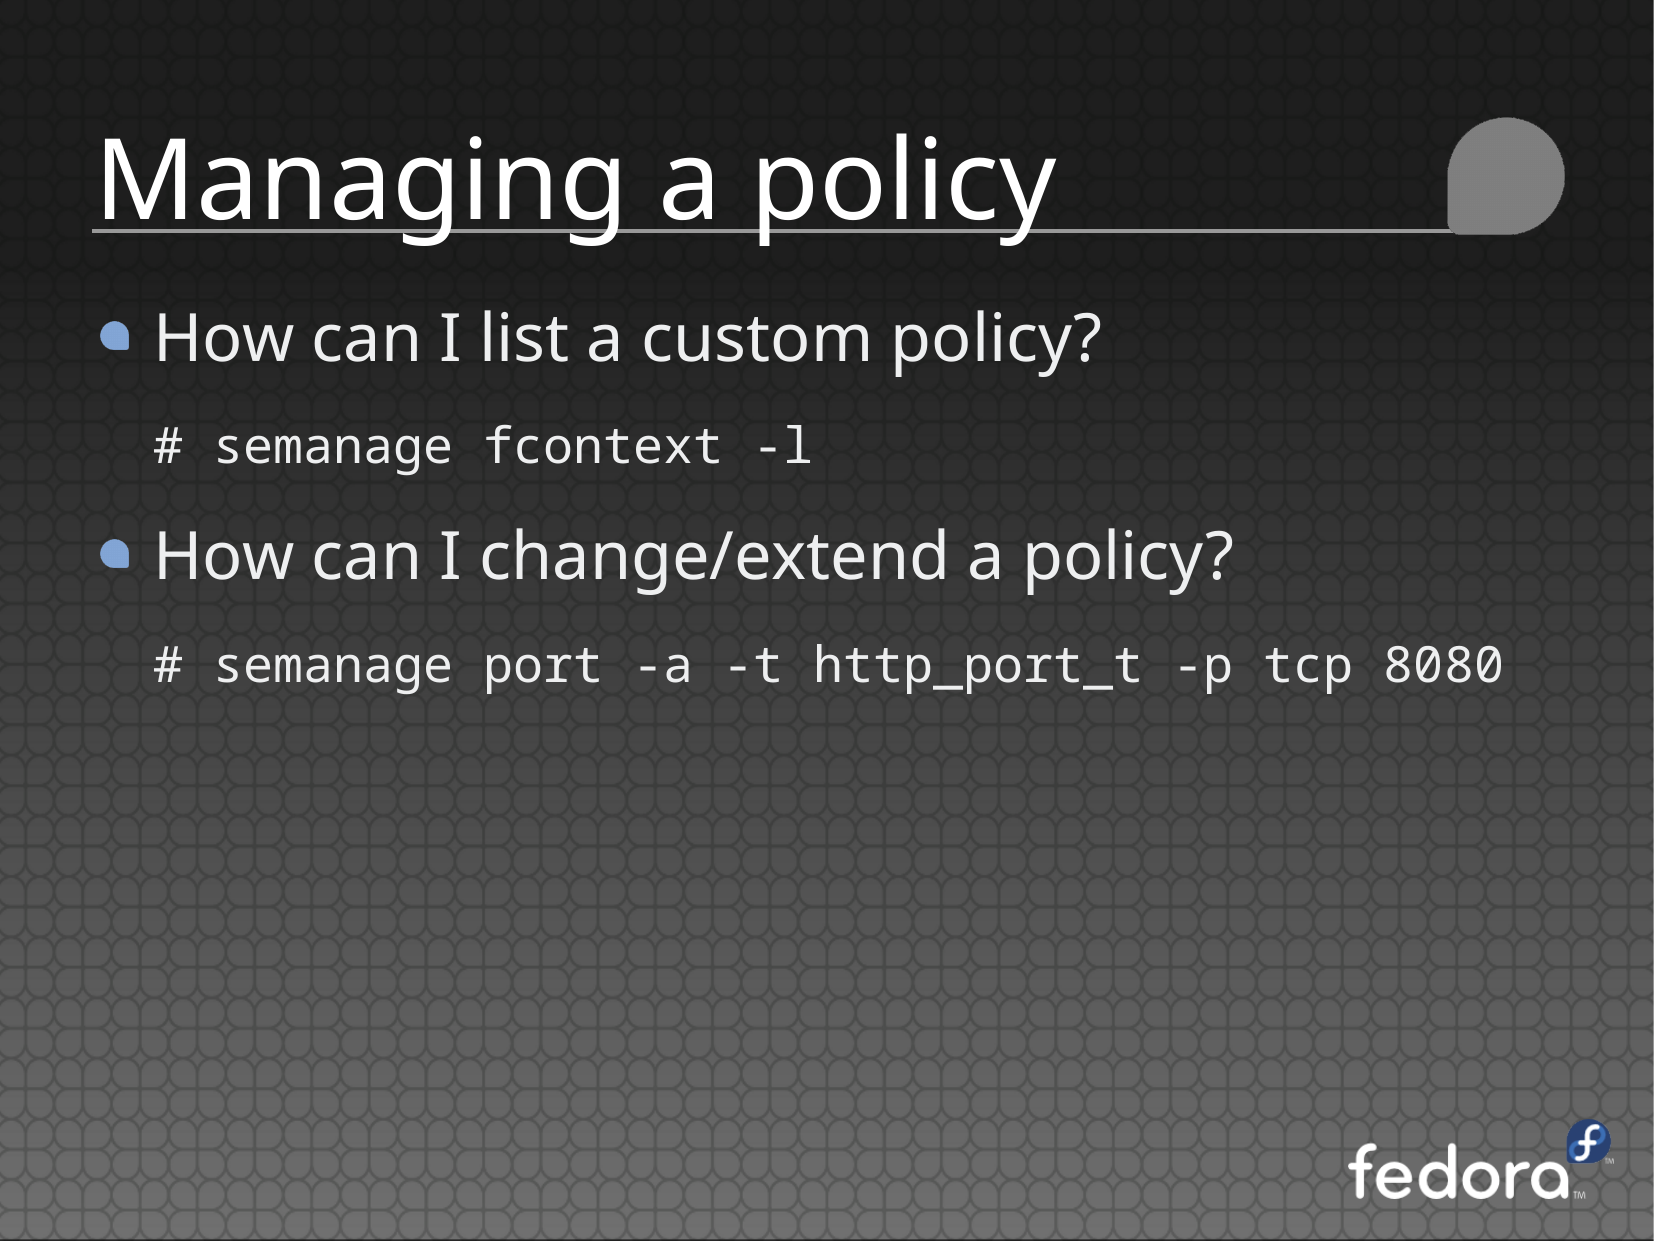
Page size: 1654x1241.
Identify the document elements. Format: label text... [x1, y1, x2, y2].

title Managing a policy [94, 100, 1426, 251]
list How can I list a custom policy? # semanage fcontext -l How can I change/extend a policy? # semanage port -a -t http_port_t -p tcp 8080 [82, 290, 1622, 1094]
picture [0, 0, 1654, 1241]
